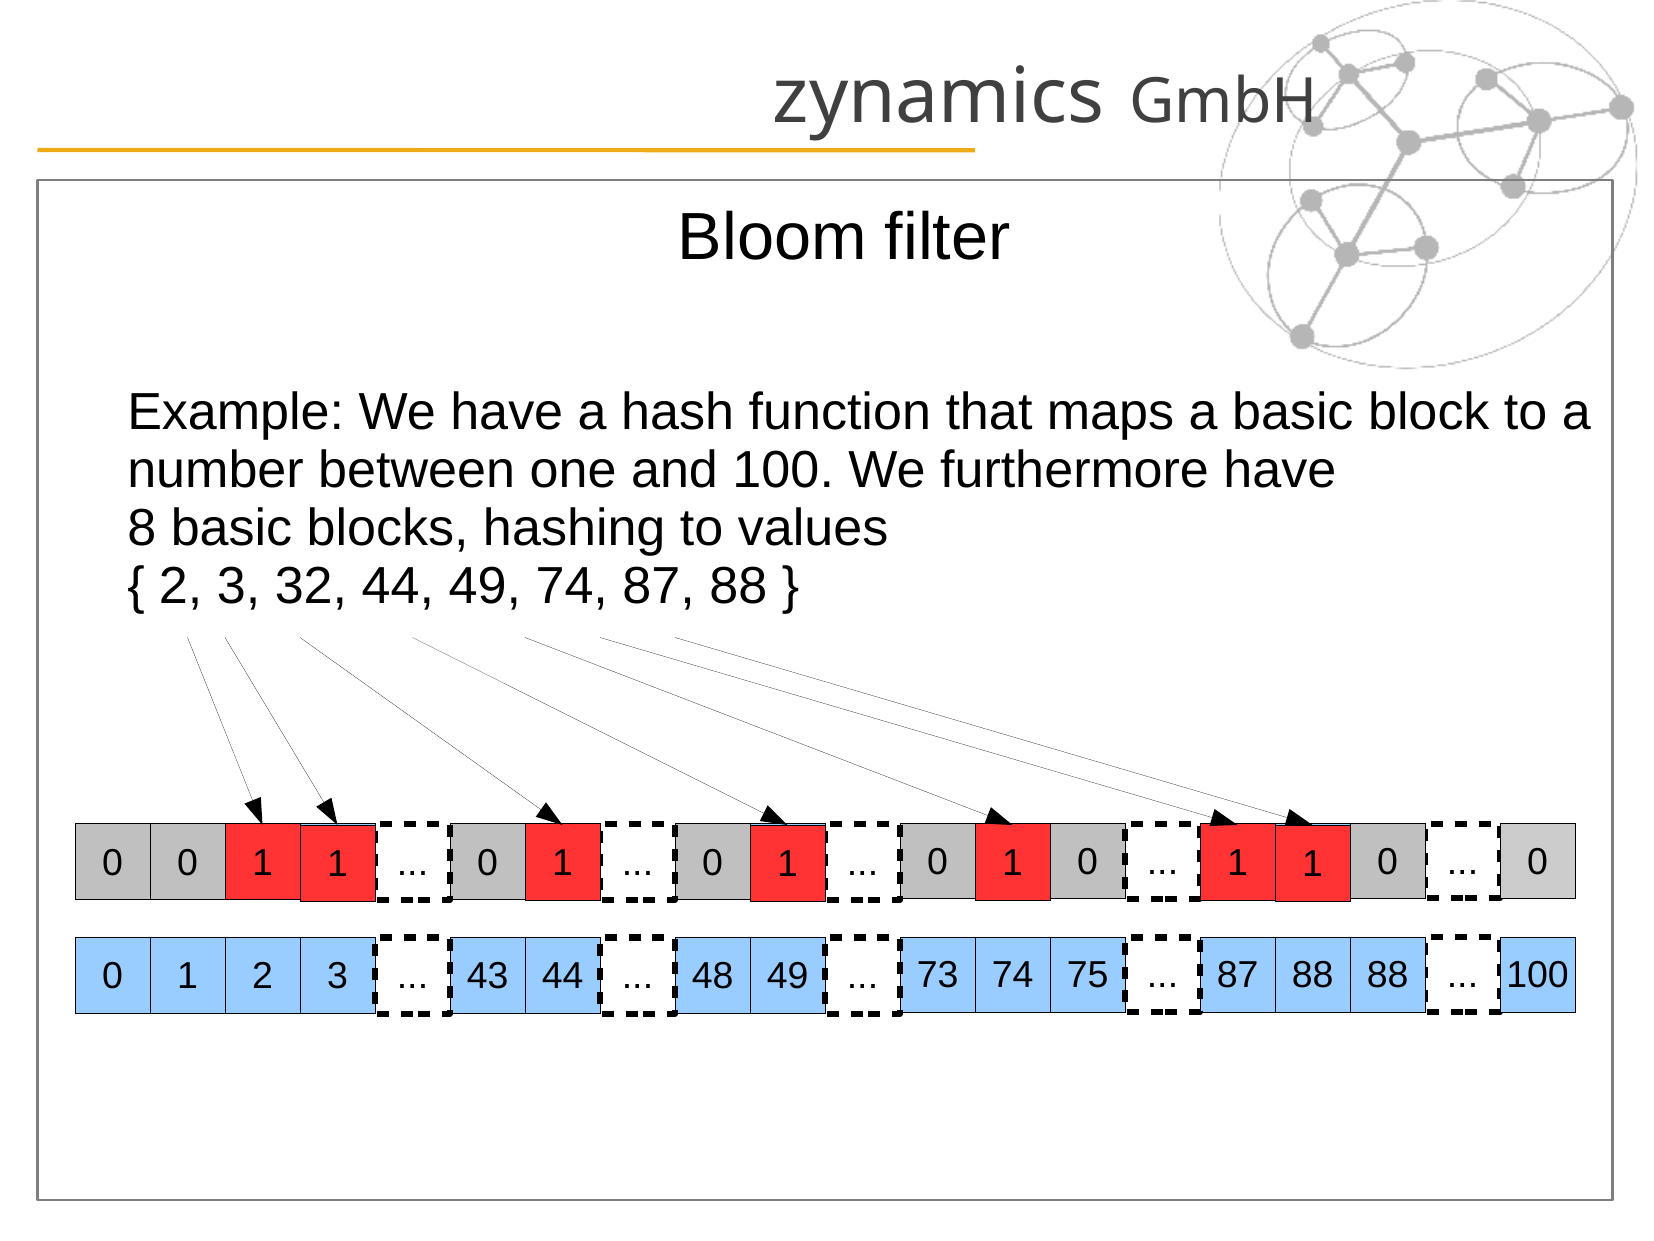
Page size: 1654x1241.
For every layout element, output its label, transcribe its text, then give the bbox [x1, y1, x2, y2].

text_box ... [825, 937, 901, 1014]
text_box ... [375, 823, 451, 900]
text_box 1 [150, 937, 225, 1014]
text_box 0 [676, 823, 750, 900]
text_box 75 [1050, 937, 1125, 1013]
text_box 3 [300, 937, 375, 1014]
text_box ... [1426, 823, 1500, 899]
text_box ... [1426, 937, 1500, 1013]
text_box 88 [1350, 937, 1426, 1013]
text_box 1 [1200, 823, 1276, 901]
text_box 73 [901, 937, 975, 1013]
text_box 0 [901, 823, 975, 899]
text_box ... [601, 823, 676, 900]
text_box 87 [1201, 937, 1275, 1013]
text_box ... [1125, 823, 1200, 899]
text_box 100 [1500, 937, 1576, 1013]
text_box 0 [150, 823, 225, 900]
title Bloom filter [82, 181, 1218, 292]
text_box 0 [1500, 823, 1576, 899]
title zynamics GmbH [757, 27, 1471, 158]
text_box 2 [225, 937, 300, 1014]
text_box 0 [75, 937, 150, 1014]
text_box 0 [75, 823, 150, 900]
text_box 0 [1350, 823, 1426, 899]
text_box 0 [451, 823, 525, 900]
text_box ... [1125, 937, 1201, 1013]
text_box 74 [975, 937, 1050, 1013]
text_box ... [600, 937, 676, 1014]
text_box 43 [451, 937, 525, 1014]
text_box ... [825, 823, 901, 900]
text_box 1 [225, 823, 300, 900]
text_box 49 [750, 937, 825, 1014]
text_box Example: We have a hash function that maps a basic block to a number between one and 100. We furthermore have 8 basic blocks, hashing to values { 2, 3, 32, 44, 49, 74, 87, 88 } [112, 375, 1606, 622]
text_box 0 [1051, 823, 1125, 899]
text_box 1 [750, 825, 826, 902]
picture [1218, 0, 1642, 374]
text_box 1 [525, 823, 601, 901]
text_box 1 [1275, 825, 1351, 902]
text_box 1 [975, 823, 1051, 901]
text_box 48 [676, 937, 750, 1014]
text_box 44 [525, 937, 600, 1014]
text_box ... [375, 937, 451, 1014]
picture [1218, 181, 1611, 374]
text_box 1 [300, 825, 376, 902]
text_box 88 [1275, 937, 1350, 1013]
